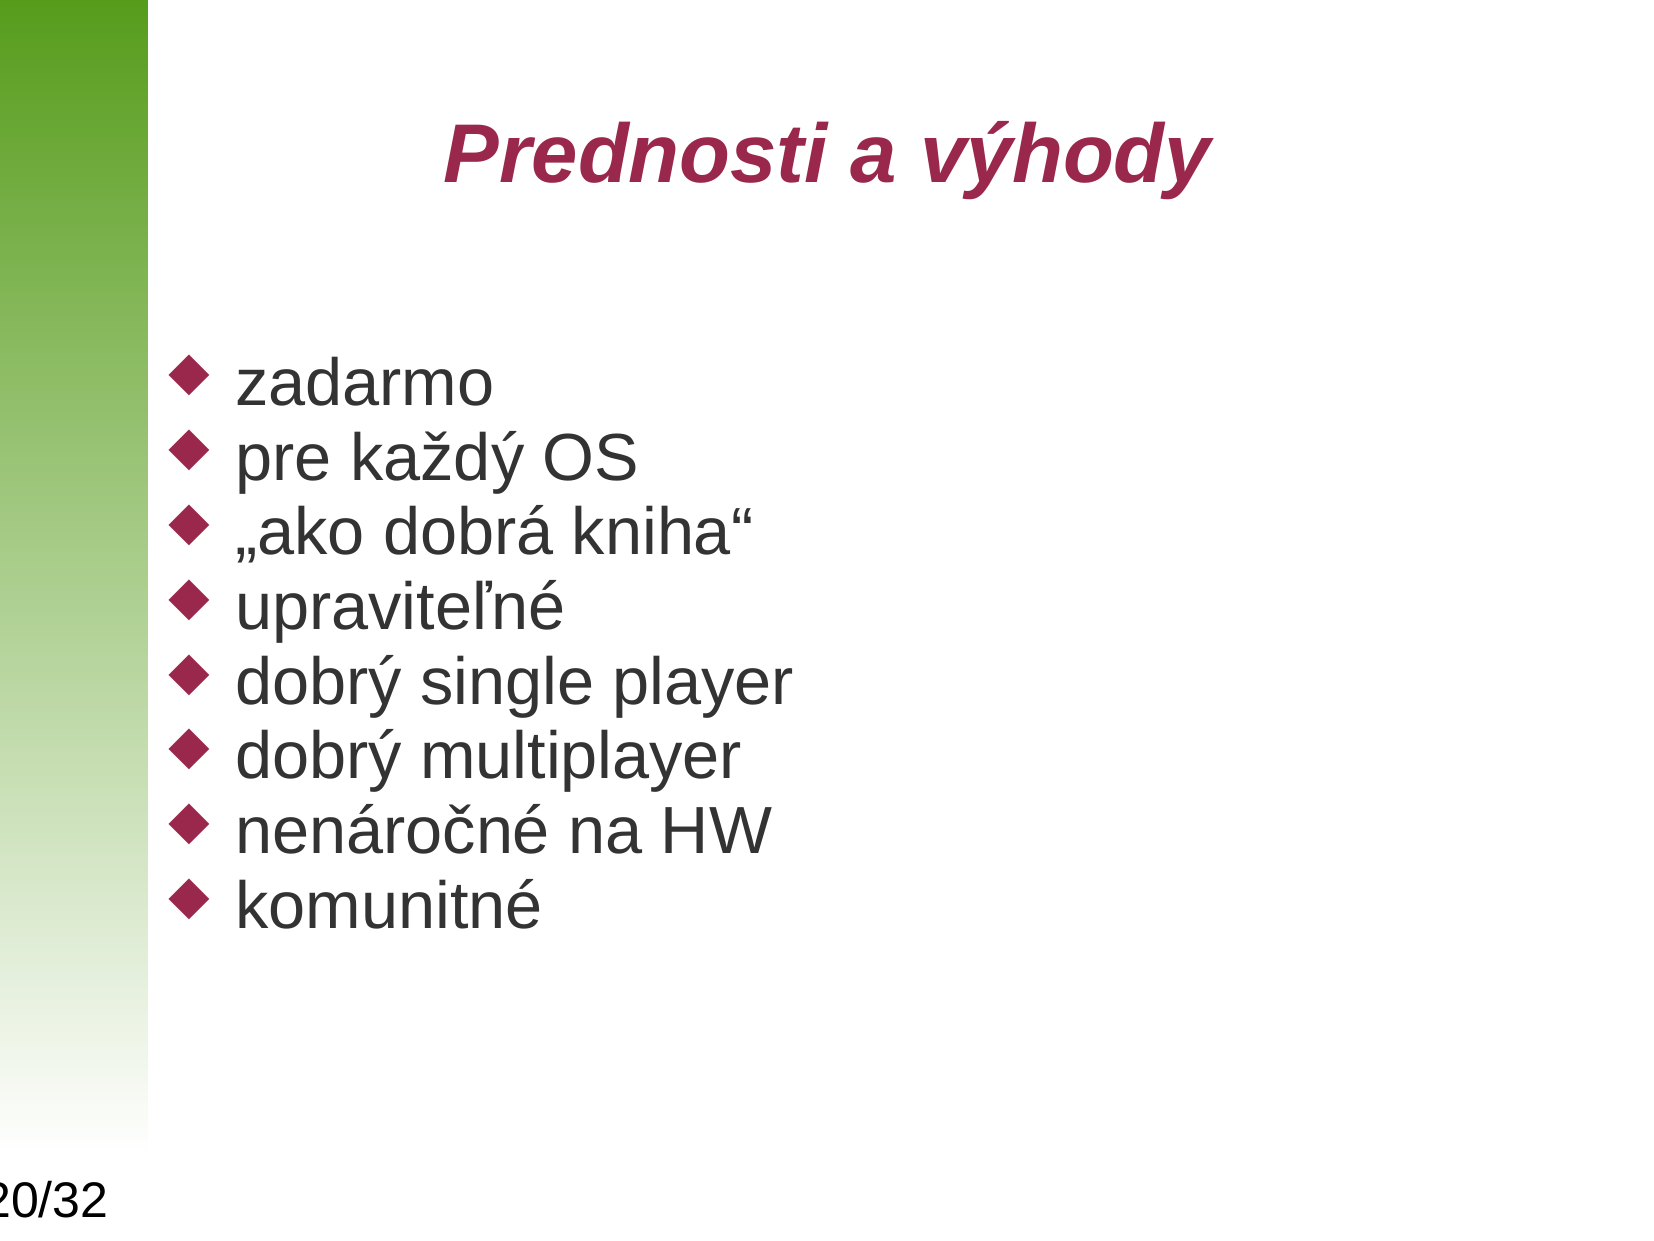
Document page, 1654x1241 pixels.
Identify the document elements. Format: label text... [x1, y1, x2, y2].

list zadarmo pre každý OS „ako dobrá kniha“ upraviteľné dobrý single player dobrý multiplayer nenáročné na HW komunitné [152, 344, 1534, 1127]
title Prednosti a výhody [121, 49, 1534, 257]
